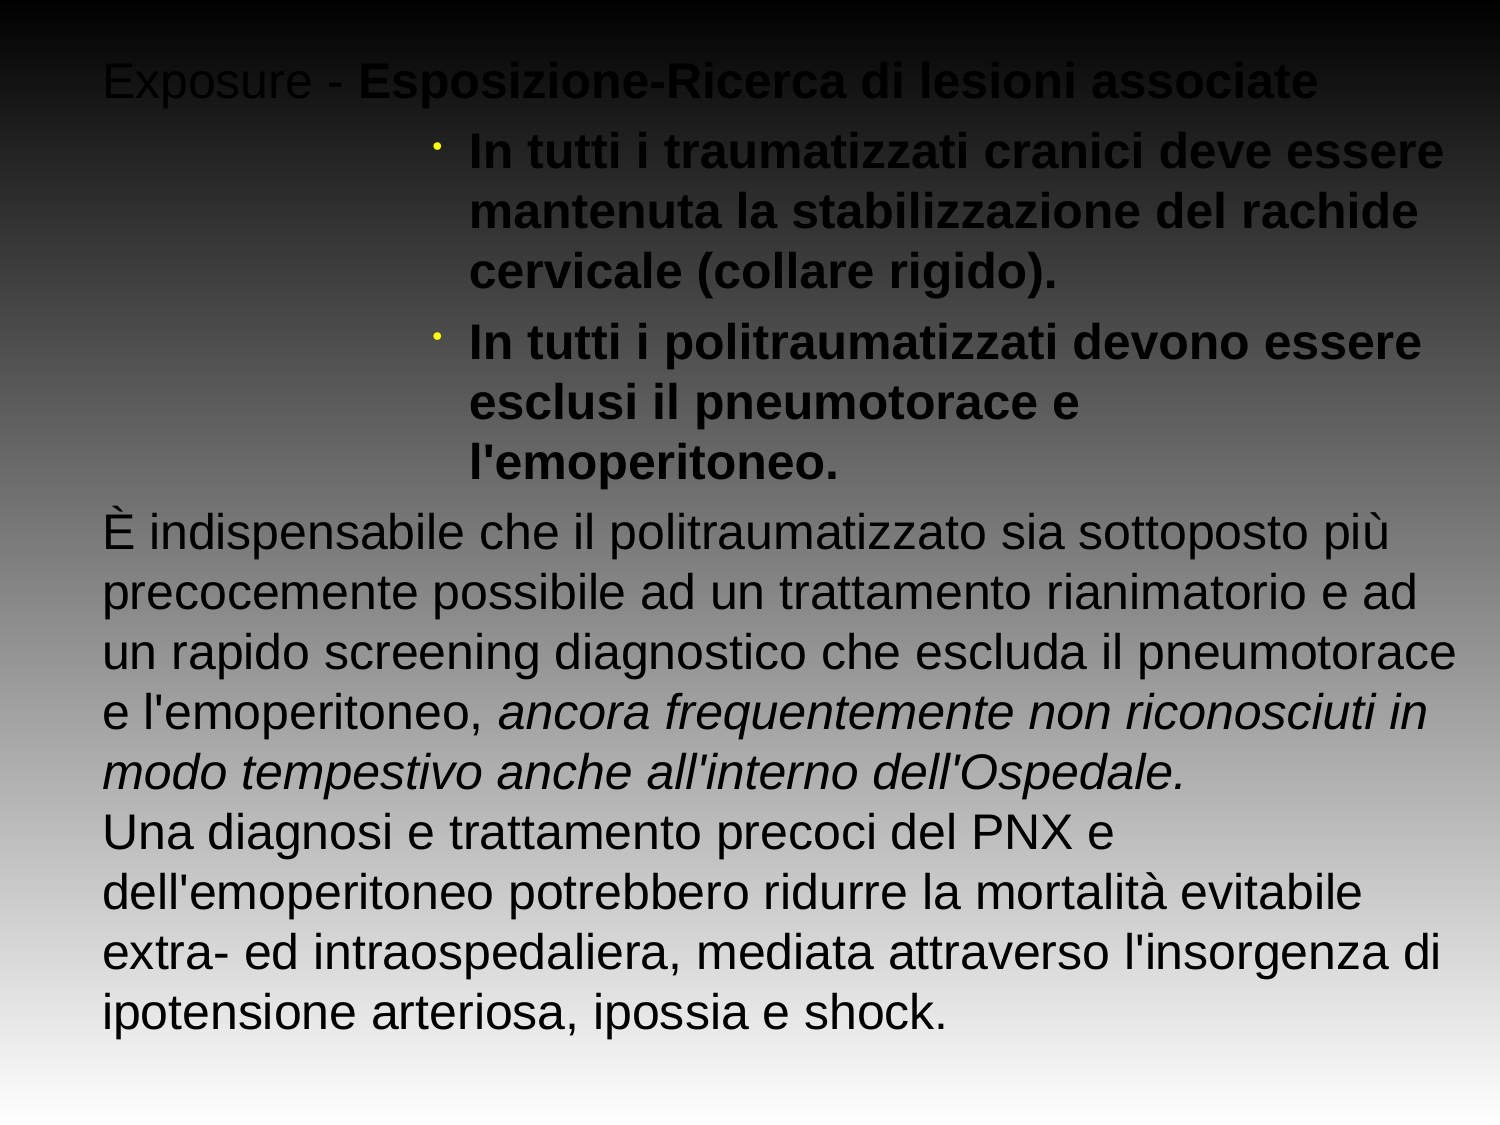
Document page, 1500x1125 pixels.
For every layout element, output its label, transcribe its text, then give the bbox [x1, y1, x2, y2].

text_box Exposure - Esposizione-Ricerca di lesioni associate In tutti i traumatizzati cranici deve essere mantenuta la stabilizzazione del rachide cervicale (collare rigido). In tutti i politraumatizzati devono essere esclusi il pneumotorace e l'emoperitoneo. È indispensabile che il politraumatizzato sia sottoposto più precocemente possibile ad un trattamento rianimatorio e ad un rapido screening diagnostico che escluda il pneumotorace e l'emoperitoneo, ancora frequentemente non riconosciuti in modo tempestivo anche all'interno dell'Ospedale. Una diagnosi e trattamento precoci del PNX e dell'emoperitoneo potrebbero ridurre la mortalità evitabile extra- ed intraospedaliera, mediata attraverso l'insorgenza di ipotensione arteriosa, ipossia e shock. [87, 41, 1475, 1048]
